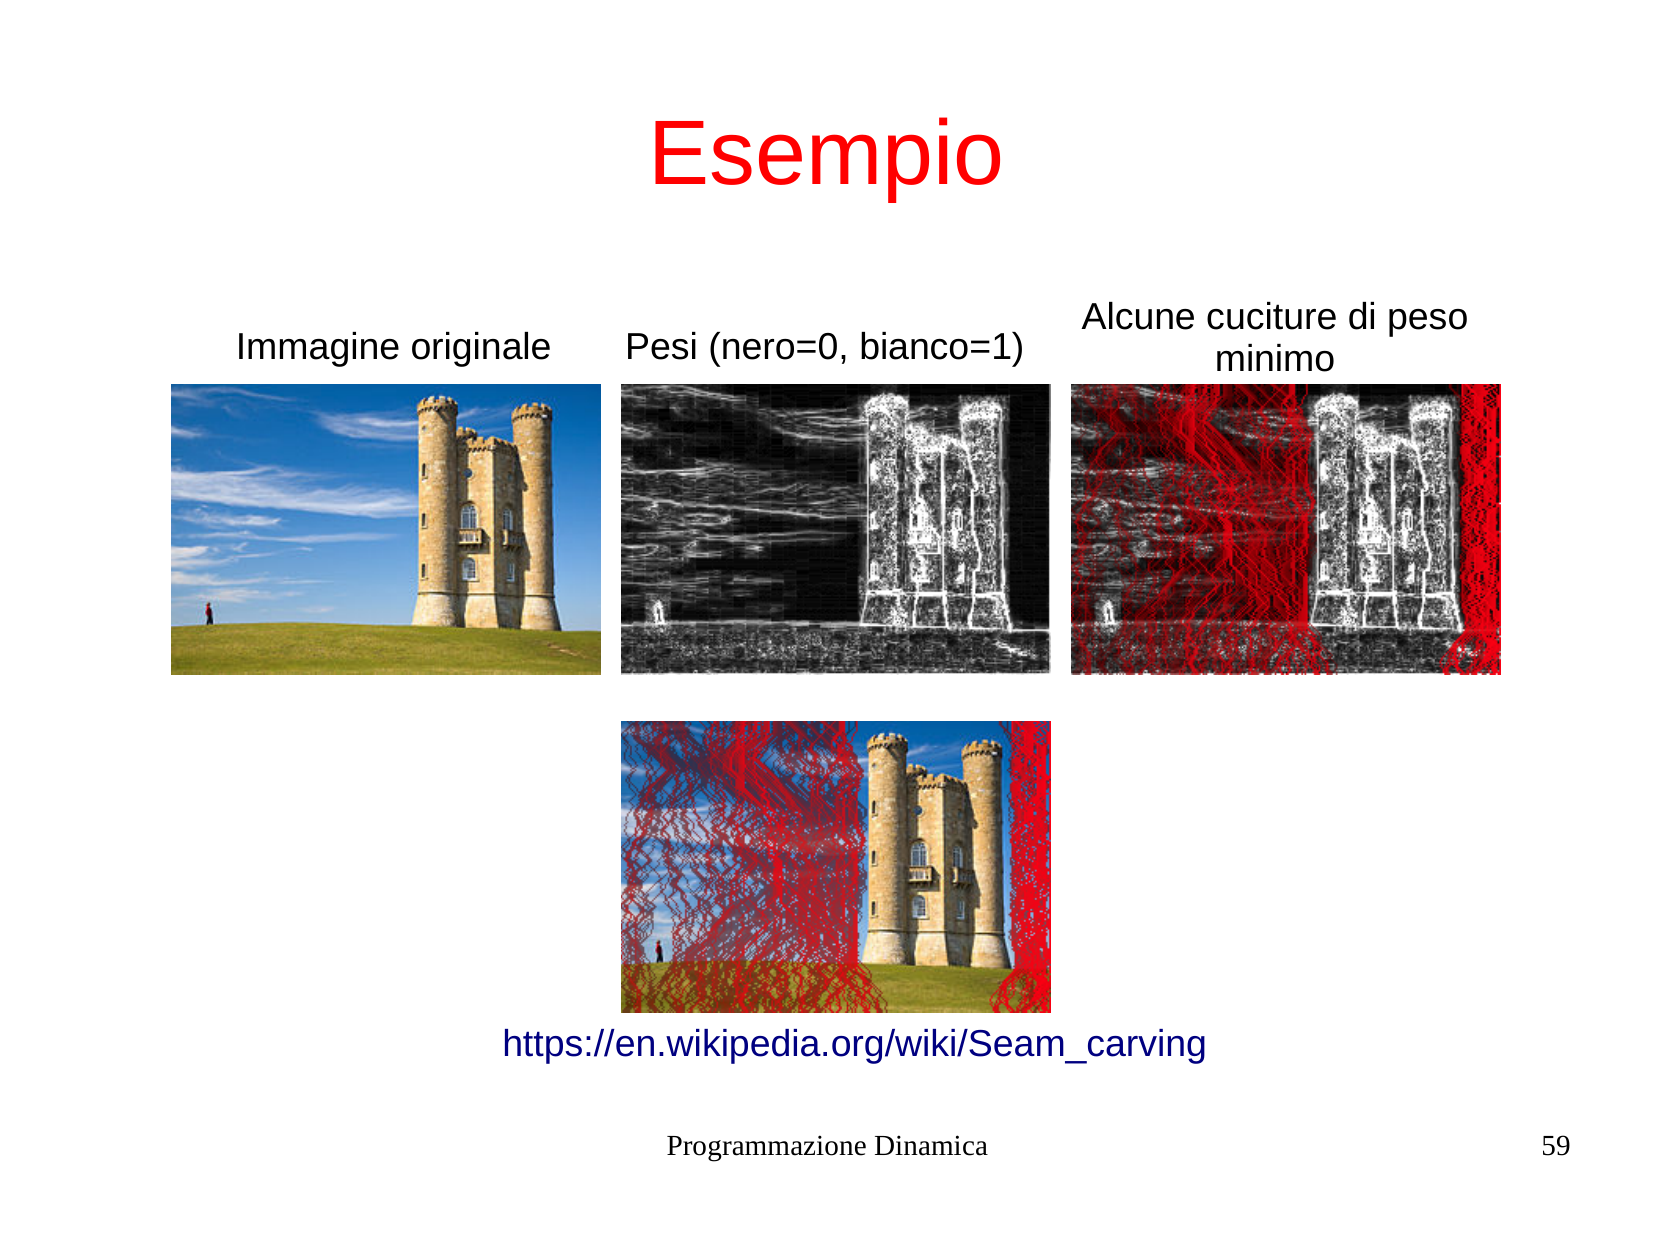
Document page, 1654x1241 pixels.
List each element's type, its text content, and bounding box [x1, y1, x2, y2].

picture [621, 721, 1051, 1013]
text_box Alcune cuciture di peso minimo [1050, 288, 1501, 387]
title Esempio [82, 49, 1571, 257]
picture [171, 384, 601, 676]
picture [1071, 387, 1501, 676]
text_box https://en.wikipedia.org/wiki/Seam_carving [487, 1014, 1223, 1072]
text_box Immagine originale [187, 318, 600, 376]
text_box Pesi (nero=0, bianco=1) [600, 318, 1050, 376]
picture [621, 384, 1051, 676]
